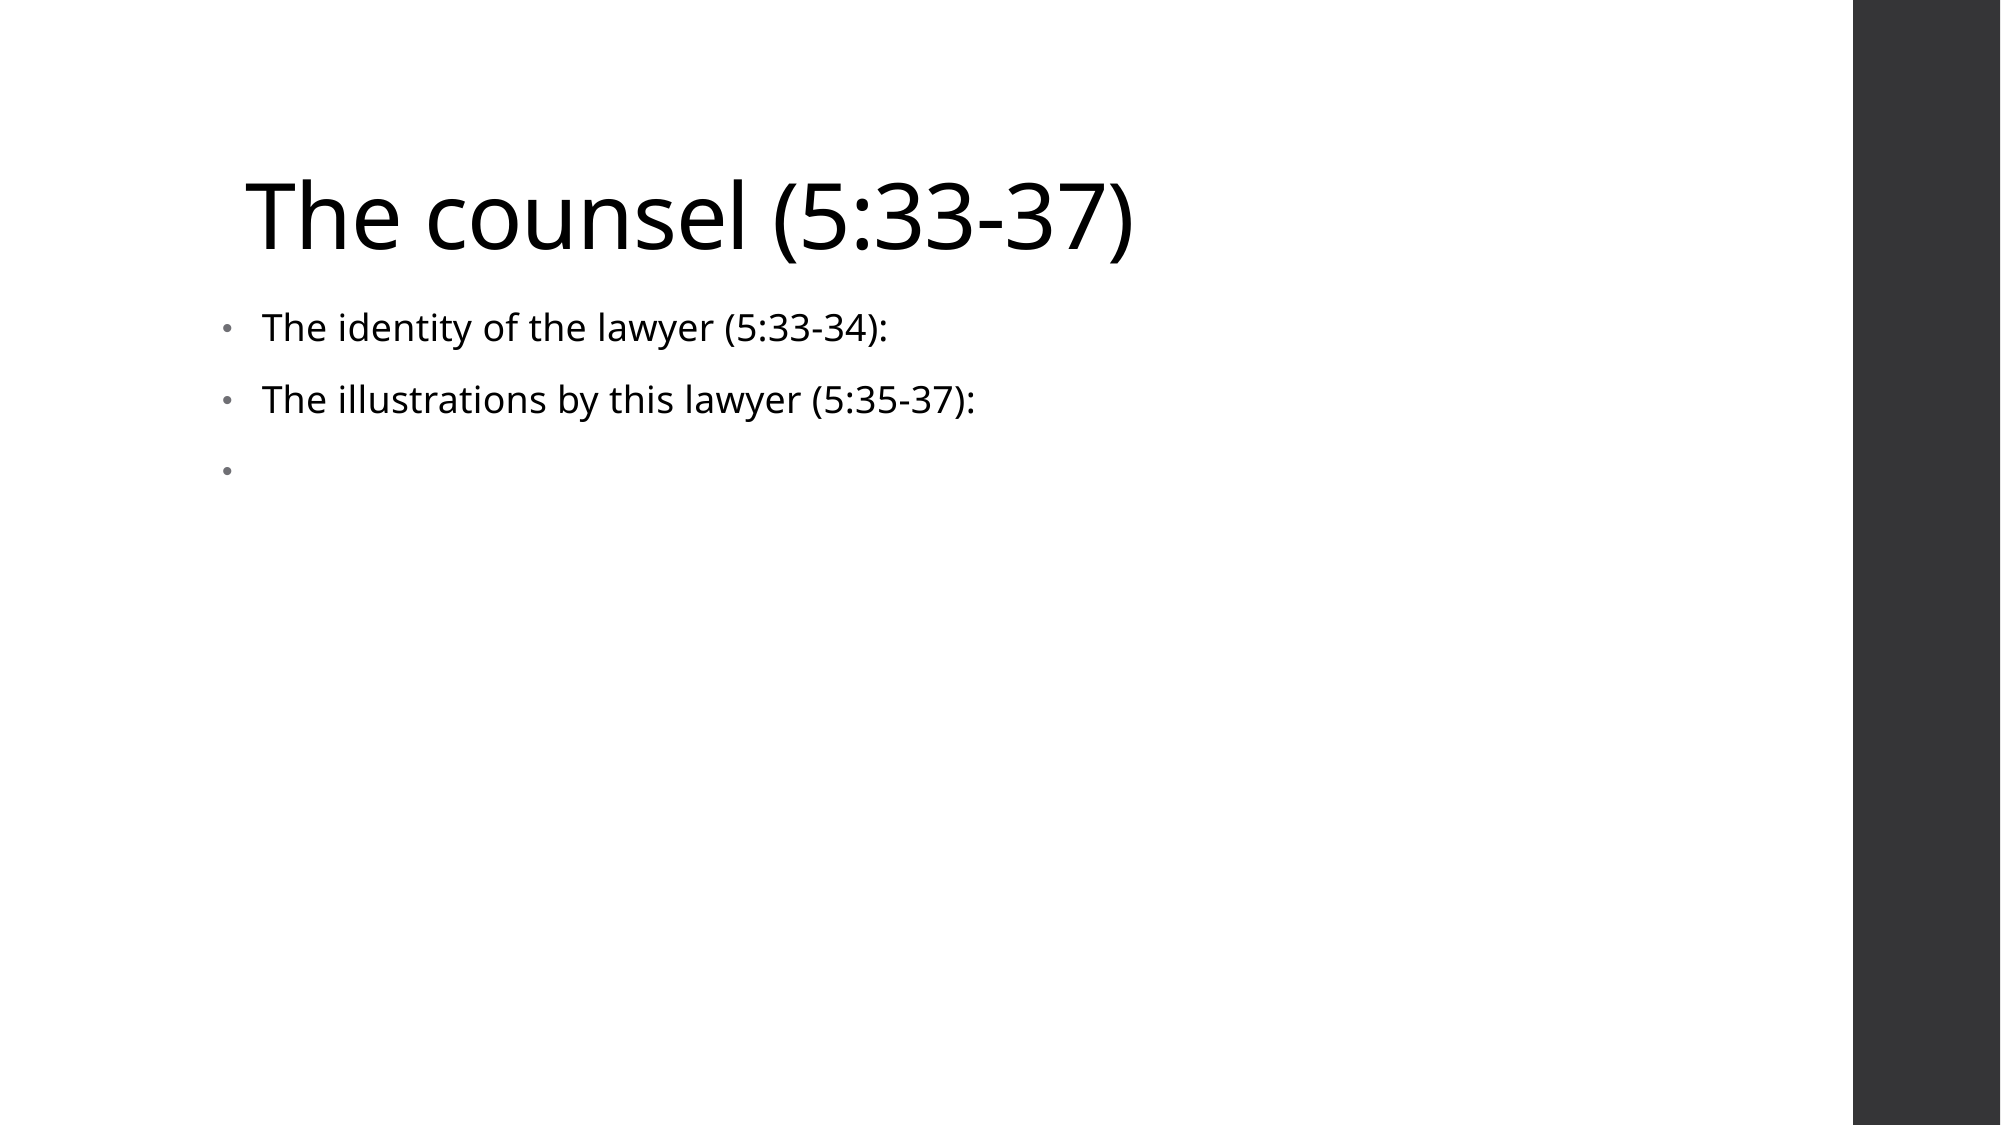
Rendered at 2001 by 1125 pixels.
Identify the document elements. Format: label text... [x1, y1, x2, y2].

title The counsel (5:33-37) [206, 60, 1797, 278]
list The identity of the lawyer (5:33-34): The illustrations by this lawyer (5:35-37): [206, 299, 1617, 1014]
